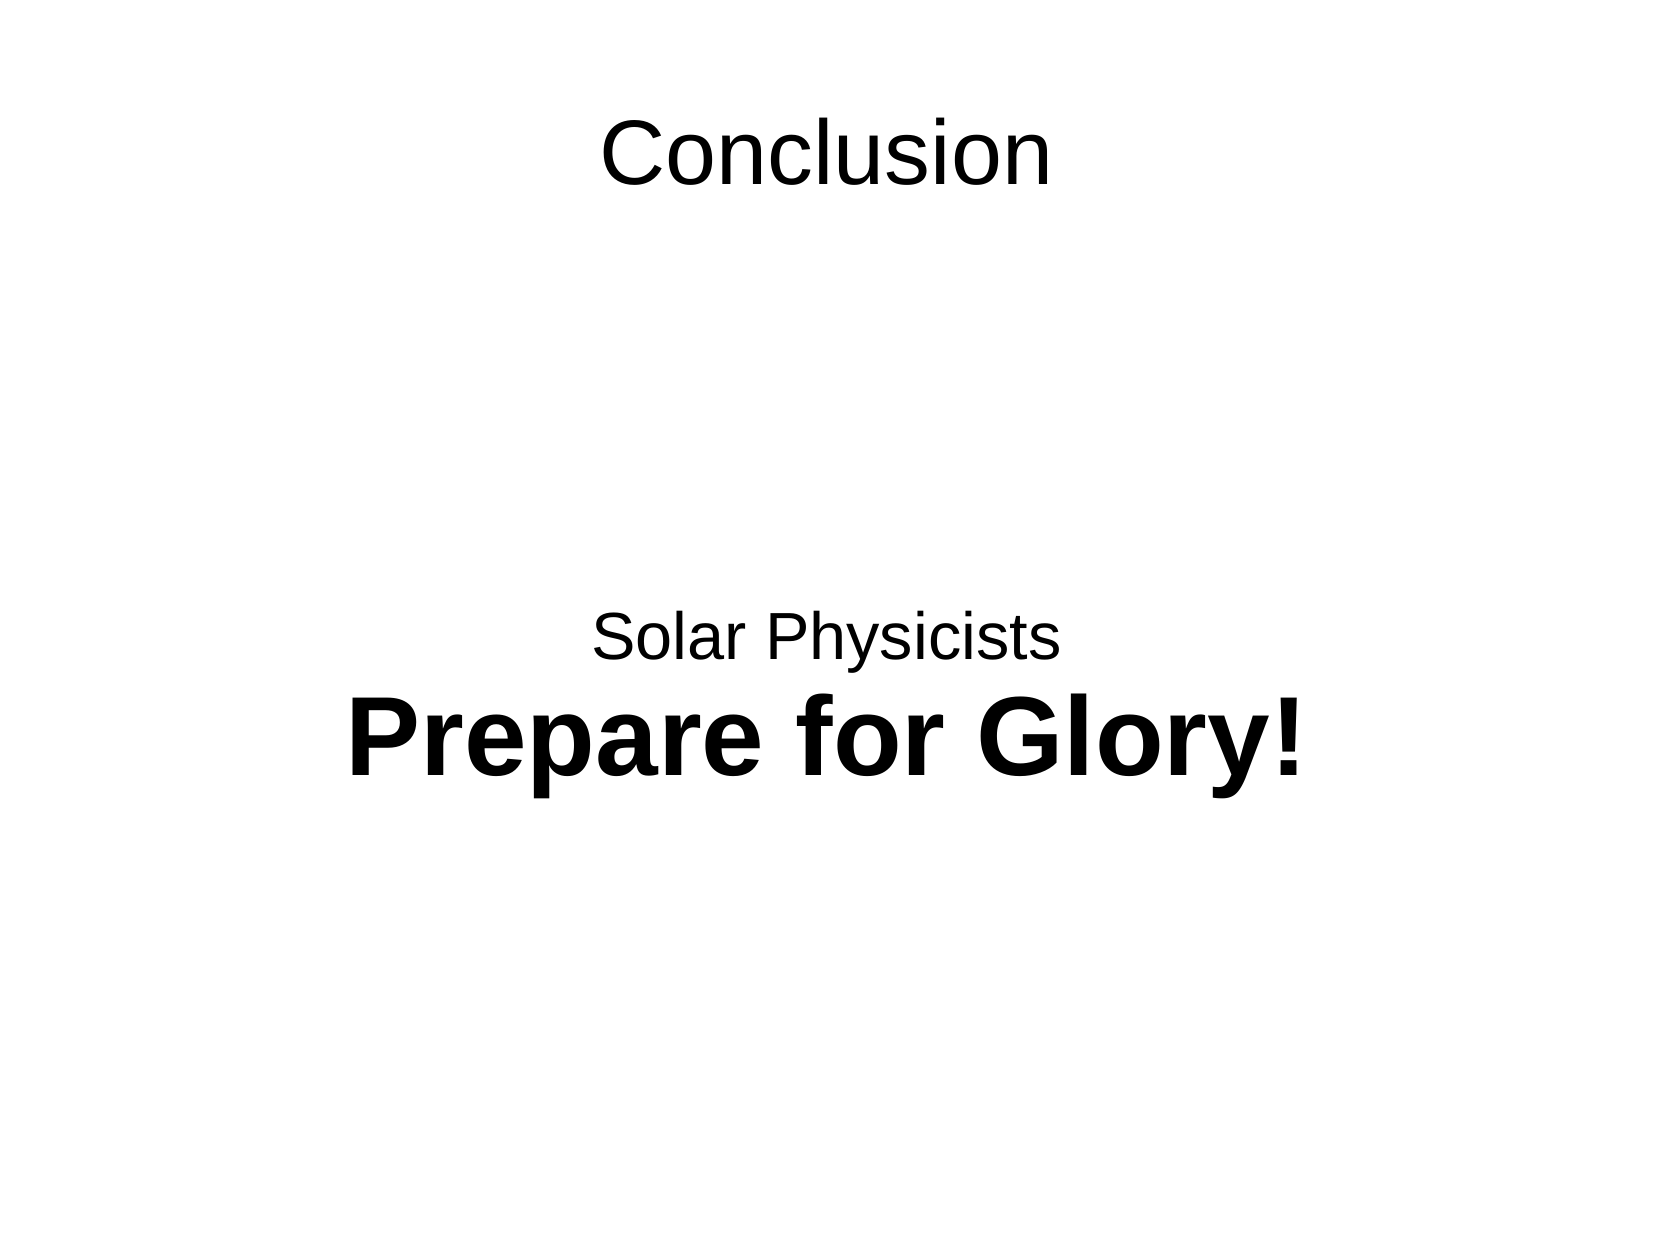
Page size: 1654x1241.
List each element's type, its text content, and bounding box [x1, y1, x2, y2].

title Conclusion [82, 56, 1571, 250]
subtitle Solar Physicists Prepare for Glory! [82, 297, 1571, 1102]
